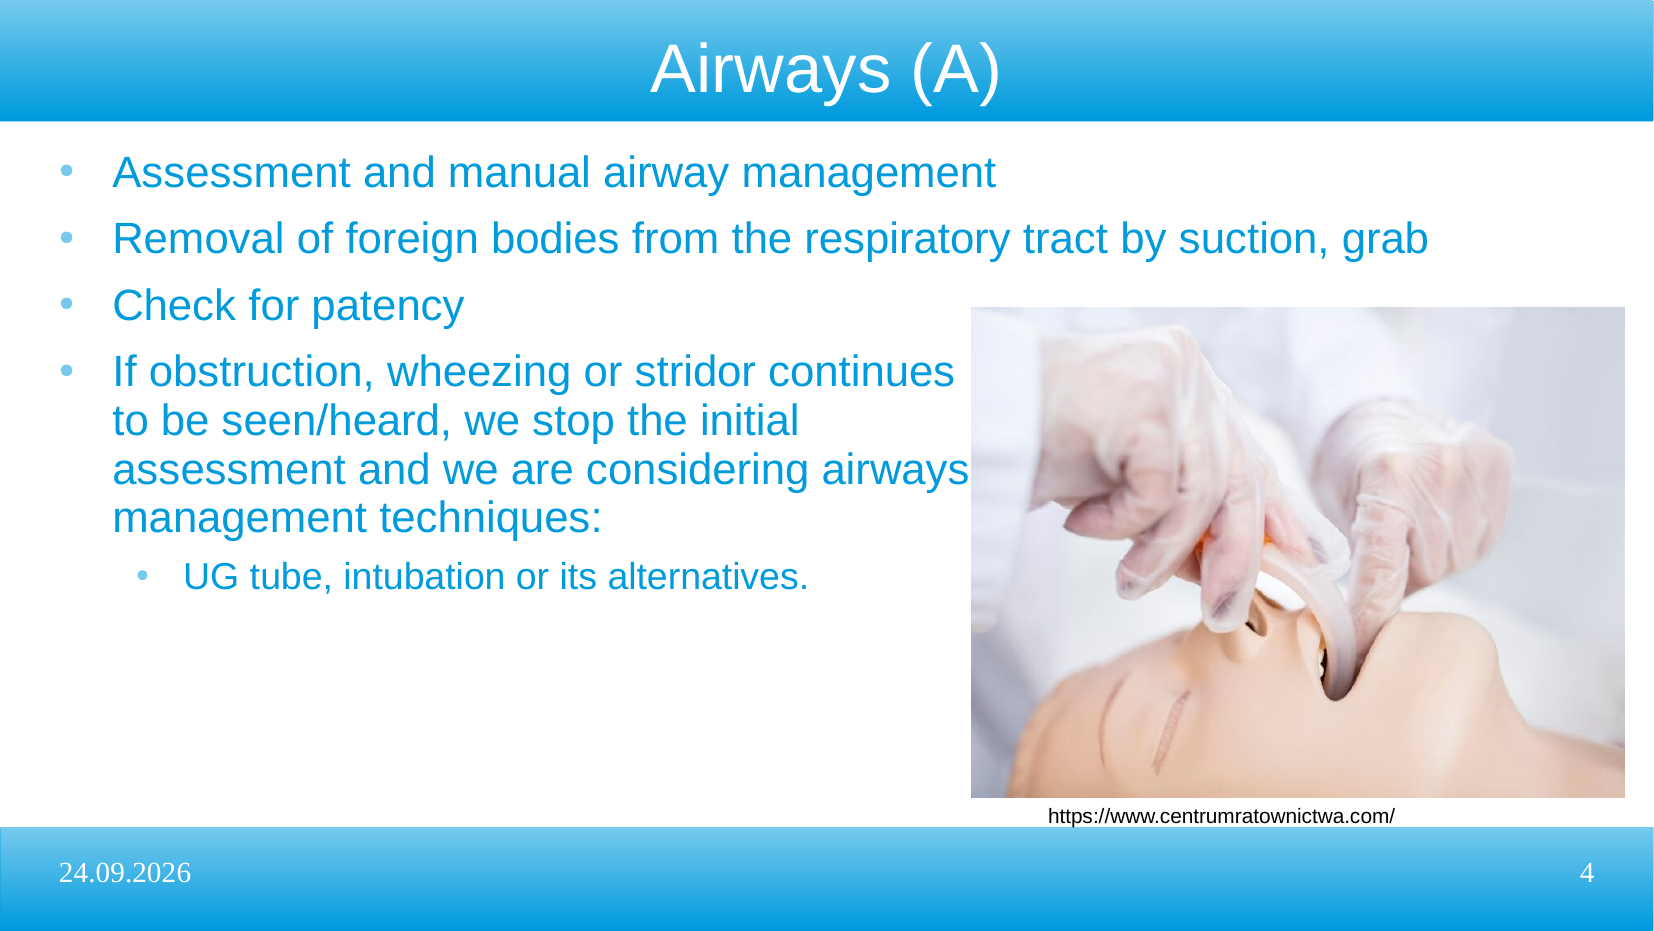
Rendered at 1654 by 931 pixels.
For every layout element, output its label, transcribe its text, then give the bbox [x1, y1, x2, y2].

title Airways (A) [59, 29, 1595, 108]
list Assessment and manual airway management Removal of foreign bodies from the respiratory tract by suction, grab Check for patency If obstruction, wheezing or stridor continues to be seen/heard, we stop the initial assessment and we are considering airways management techniques: UG tube, intubation or its alternatives. [0, 147, 1506, 739]
text_box https://www.centrumratownictwa.com/ [1033, 797, 1418, 896]
picture [971, 307, 1625, 798]
